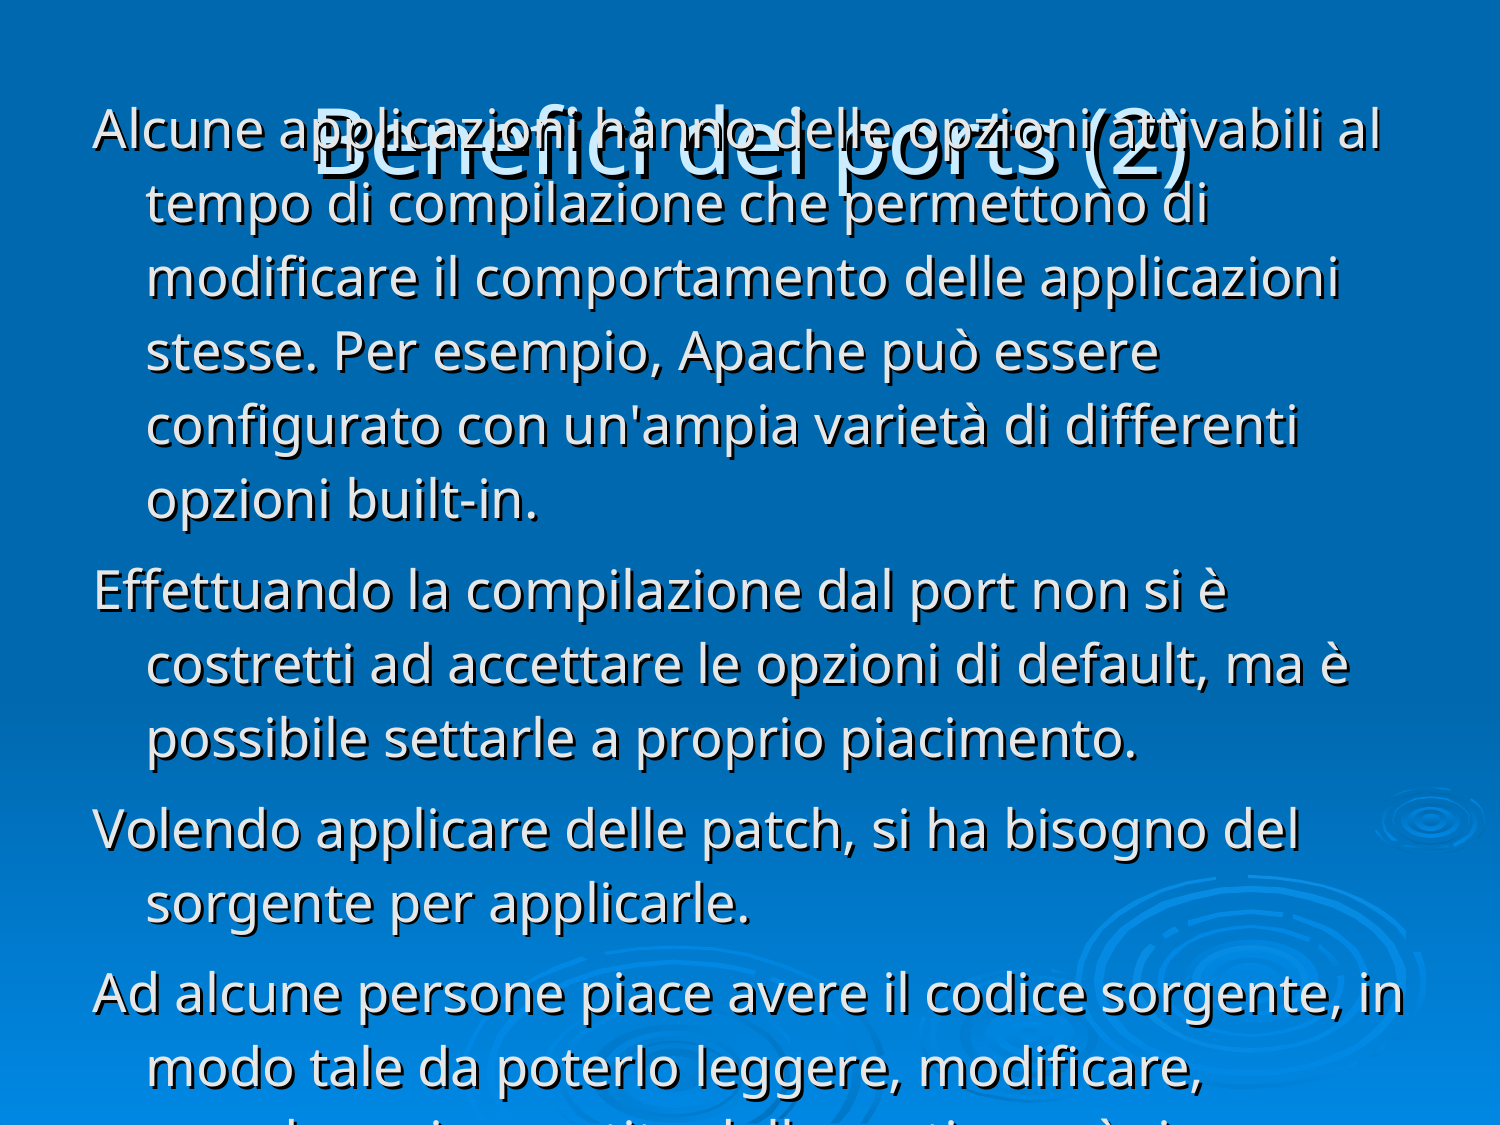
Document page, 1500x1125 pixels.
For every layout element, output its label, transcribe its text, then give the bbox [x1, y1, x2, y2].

title Benefici dei ports (2) [75, 21, 1426, 184]
subtitle Alcune applicazioni hanno delle opzioni attivabili al tempo di compilazione che permettono di modificare il comportamento delle applicazioni stesse. Per esempio, Apache può essere configurato con un'ampia varietà di differenti opzioni built-in. Effettuando la compilazione dal port non si è costretti ad accettare le opzioni di default, ma è possibile settarle a proprio piacimento. Volendo applicare delle patch, si ha bisogno del sorgente per applicarle. Ad alcune persone piace avere il codice sorgente, in modo tale da poterlo leggere, modificare, prenderne in prestito delle parti e così via. [75, 184, 1426, 1083]
